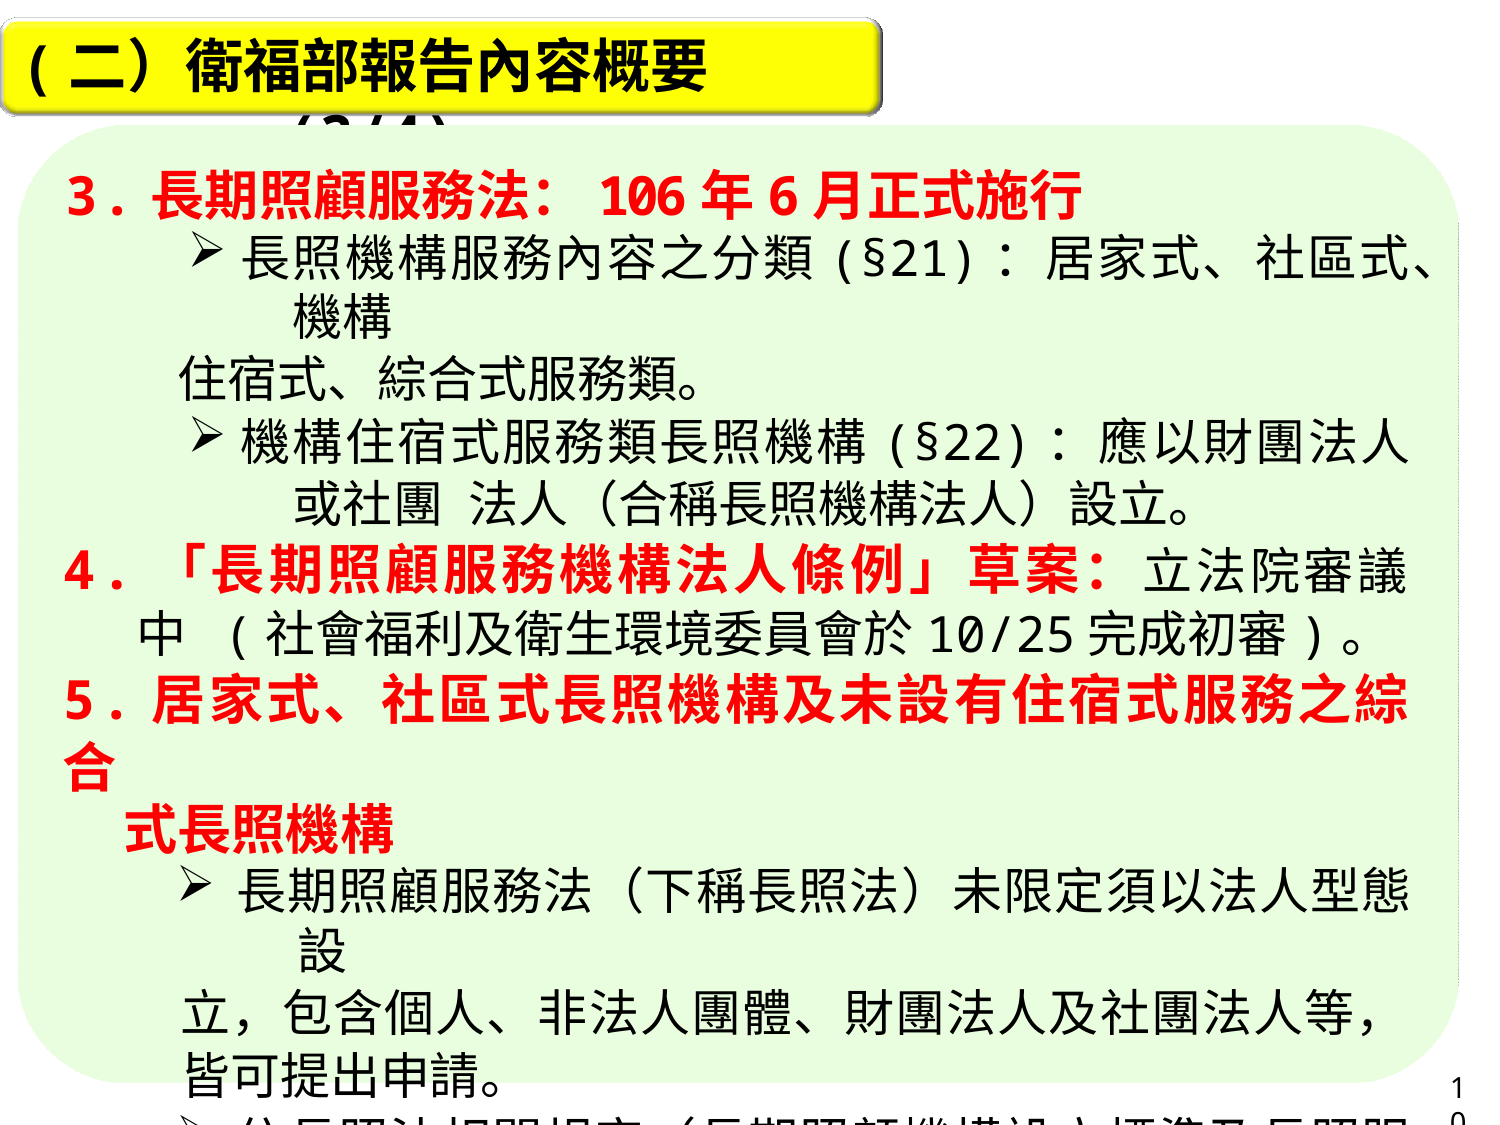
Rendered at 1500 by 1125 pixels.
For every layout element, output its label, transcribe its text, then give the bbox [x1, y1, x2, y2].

text_box [389, 1062, 403, 1069]
text_box 3.長期照顧服務法：106年6月正式施行 長照機構服務內容之分類(§21)：居家式、社區式、機構 住宿式、綜合式服務類。 機構住宿式服務類長照機構(§22)：應以財團法人或社團 法人（合稱長照機構法人）設立。 4.「長期照顧服務機構法人條例」草案：立法院審議中 (社會福利及衛生環境委員會於10/25完成初審)。 5.居家式、社區式長照機構及未設有住宿式服務之綜合 式長照機構 長期照顧服務法（下稱長照法）未限定須以法人型態設 立，包含個人、非法人團體、財團法人及社團法人等， 皆可提出申請。 依長照法相關規定（長期照顧機構設立標準及長照服務機構設立許可及管理辦法等）辦理。 [62, 159, 1413, 1055]
title (二）衛福部報告內容概要(3/4) [17, 27, 839, 102]
text_box [292, 1055, 353, 1082]
text_box [407, 1062, 421, 1069]
text_box [242, 1070, 255, 1082]
text_box [304, 1063, 321, 1067]
text_box [457, 1076, 470, 1080]
text_box [357, 1055, 403, 1082]
text_box [304, 1056, 321, 1060]
text_box 10 [1447, 1067, 1482, 1107]
text_box [18, 125, 1459, 1082]
text_box [407, 1073, 421, 1081]
text_box [0, 16, 883, 116]
text_box [389, 1073, 403, 1081]
text_box [211, 1055, 222, 1060]
